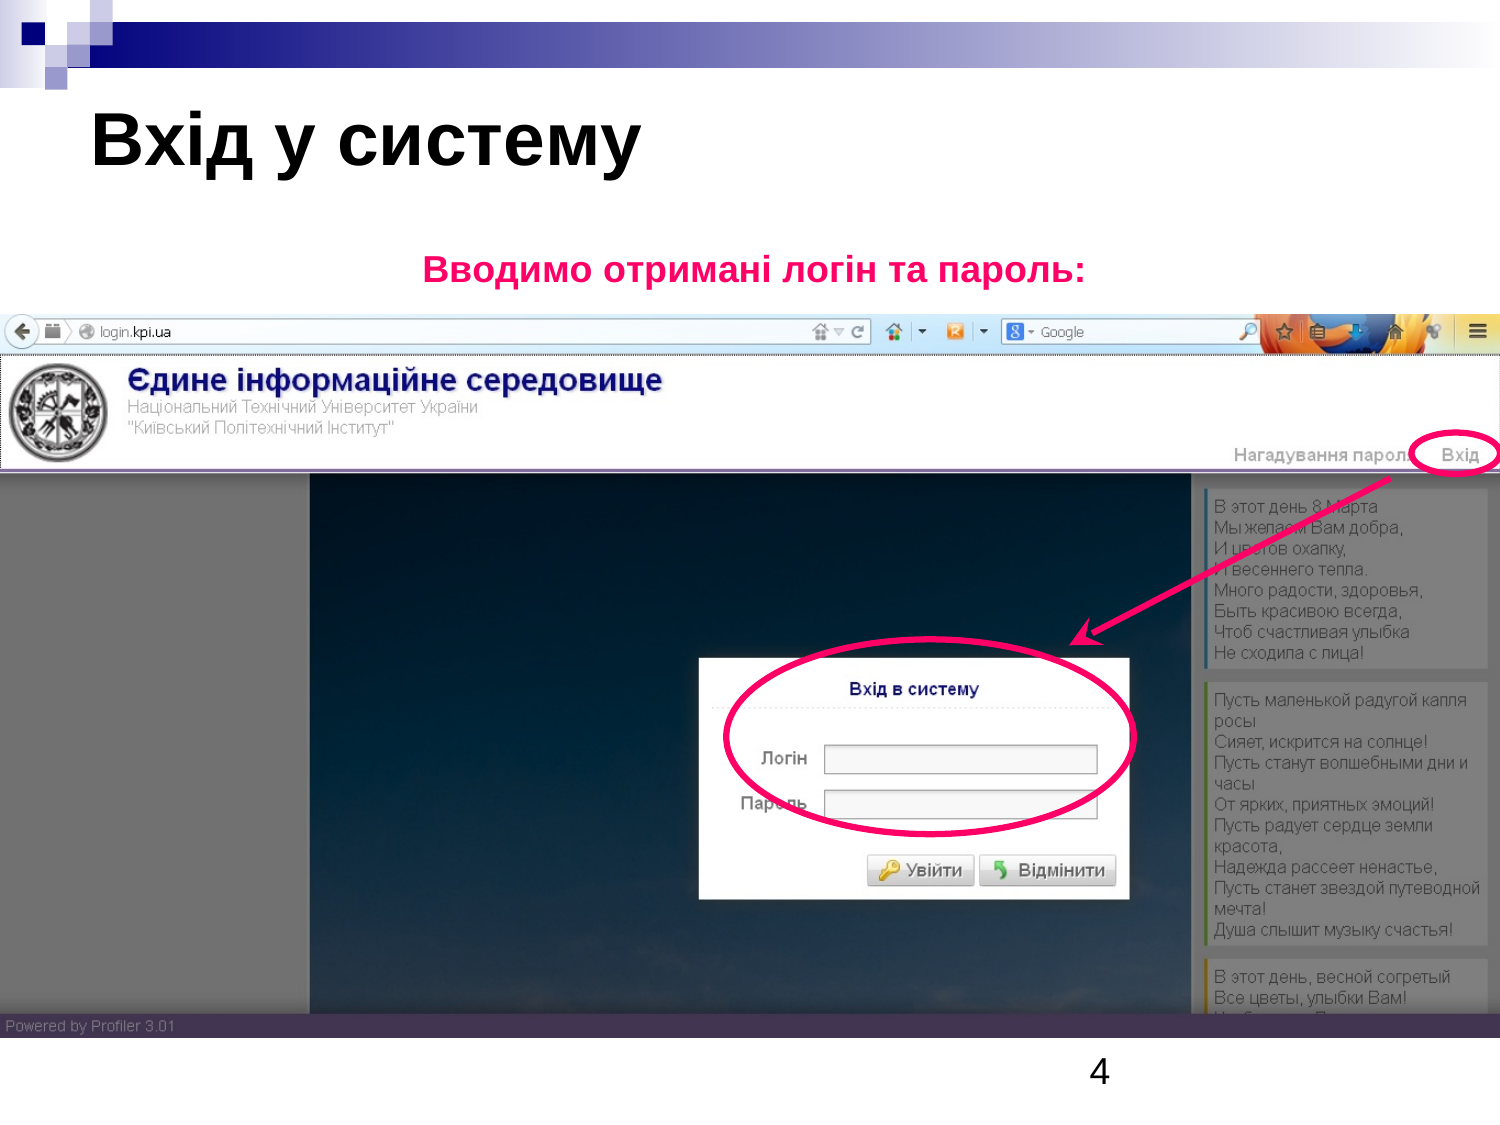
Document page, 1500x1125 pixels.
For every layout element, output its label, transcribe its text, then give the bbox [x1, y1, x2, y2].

title Вхід у систему [75, 74, 1426, 197]
text_box Вводимо отримані логін та пароль: [407, 237, 1102, 299]
text_box [726, 639, 1134, 835]
picture [0, 314, 1500, 1038]
text_box [1411, 432, 1500, 474]
